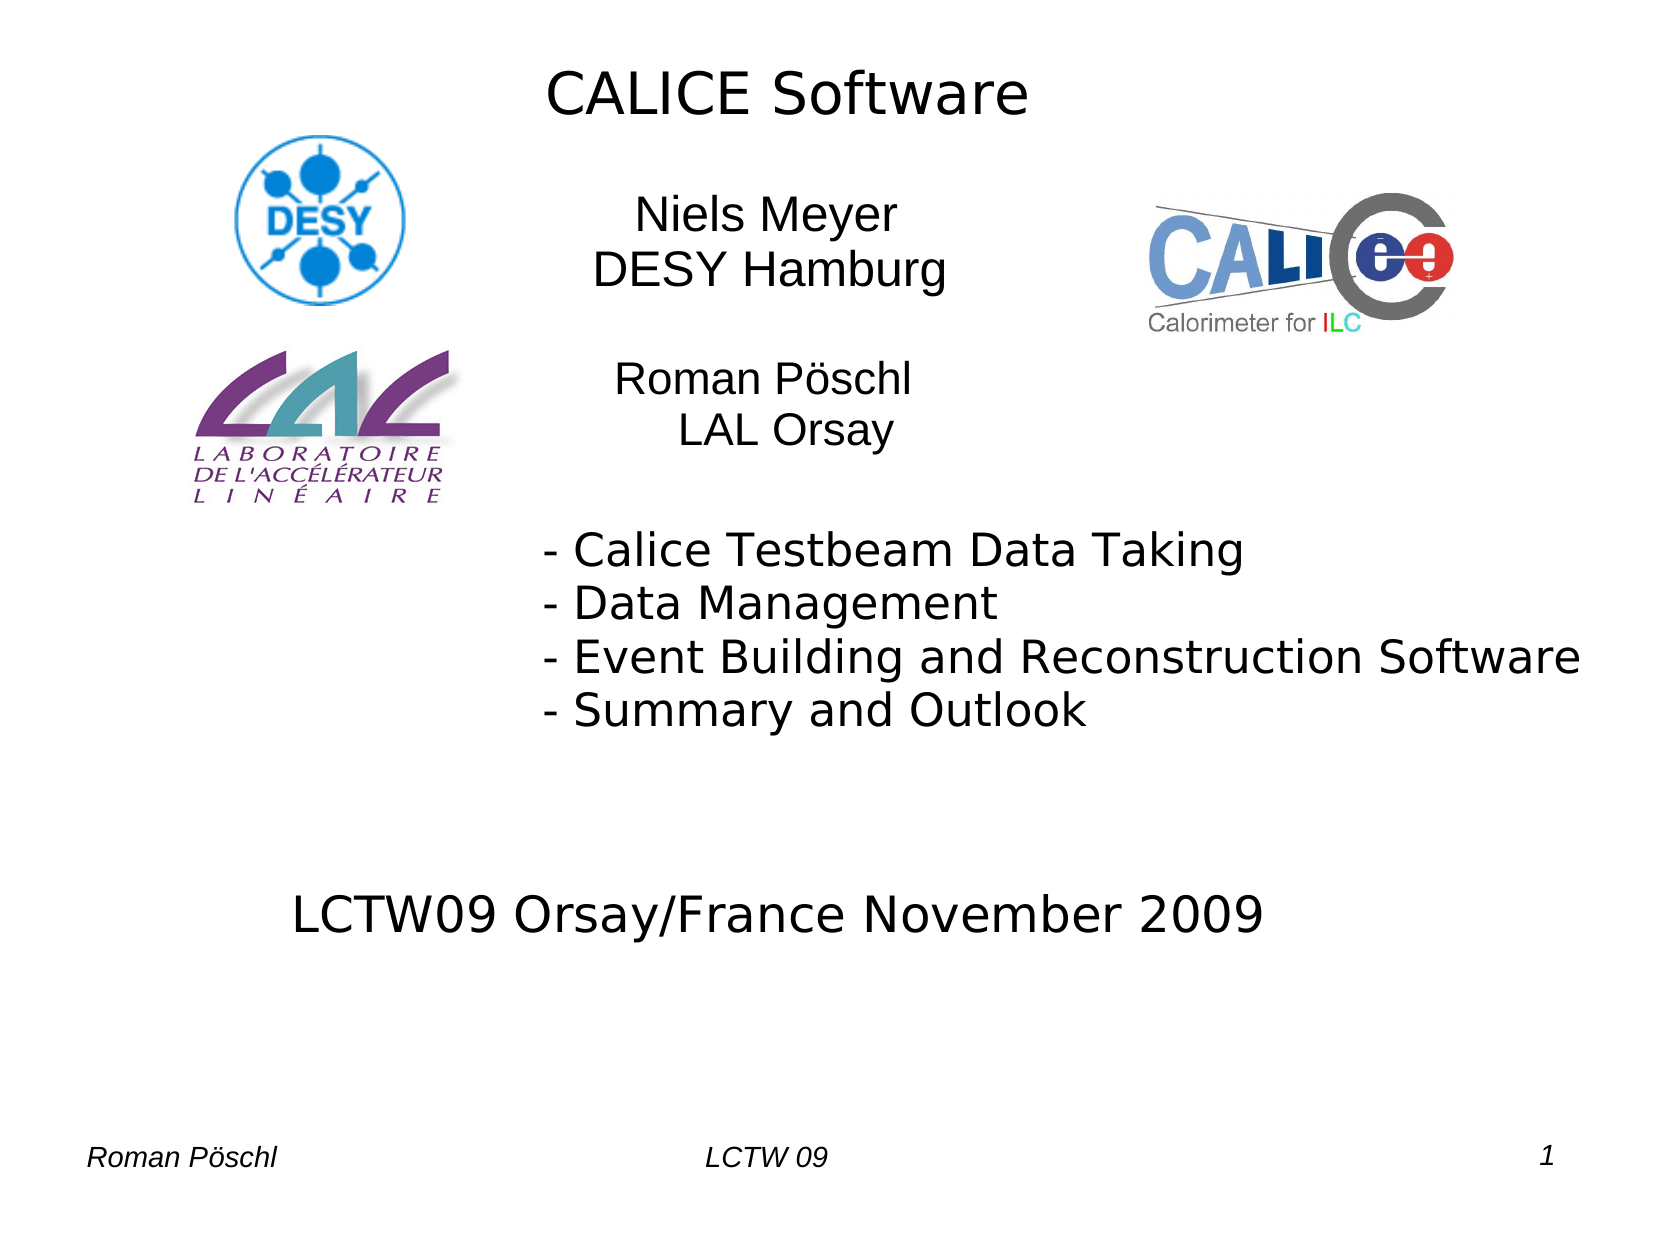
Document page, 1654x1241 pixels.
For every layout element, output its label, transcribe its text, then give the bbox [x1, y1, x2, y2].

text_box CALICE Software [463, 61, 1366, 197]
text_box LCTW09 Orsay/France November 2009 [179, 885, 1504, 1003]
text_box - Calice Testbeam Data Taking - Data Management - Event Building and Reconstruction Software - Summary and Outlook [542, 523, 1563, 753]
picture [187, 344, 467, 509]
picture [233, 135, 408, 306]
picture [1144, 187, 1456, 335]
text_box Niels Meyer DESY Hamburg Roman Pöschl LAL Orsay [550, 185, 1036, 474]
